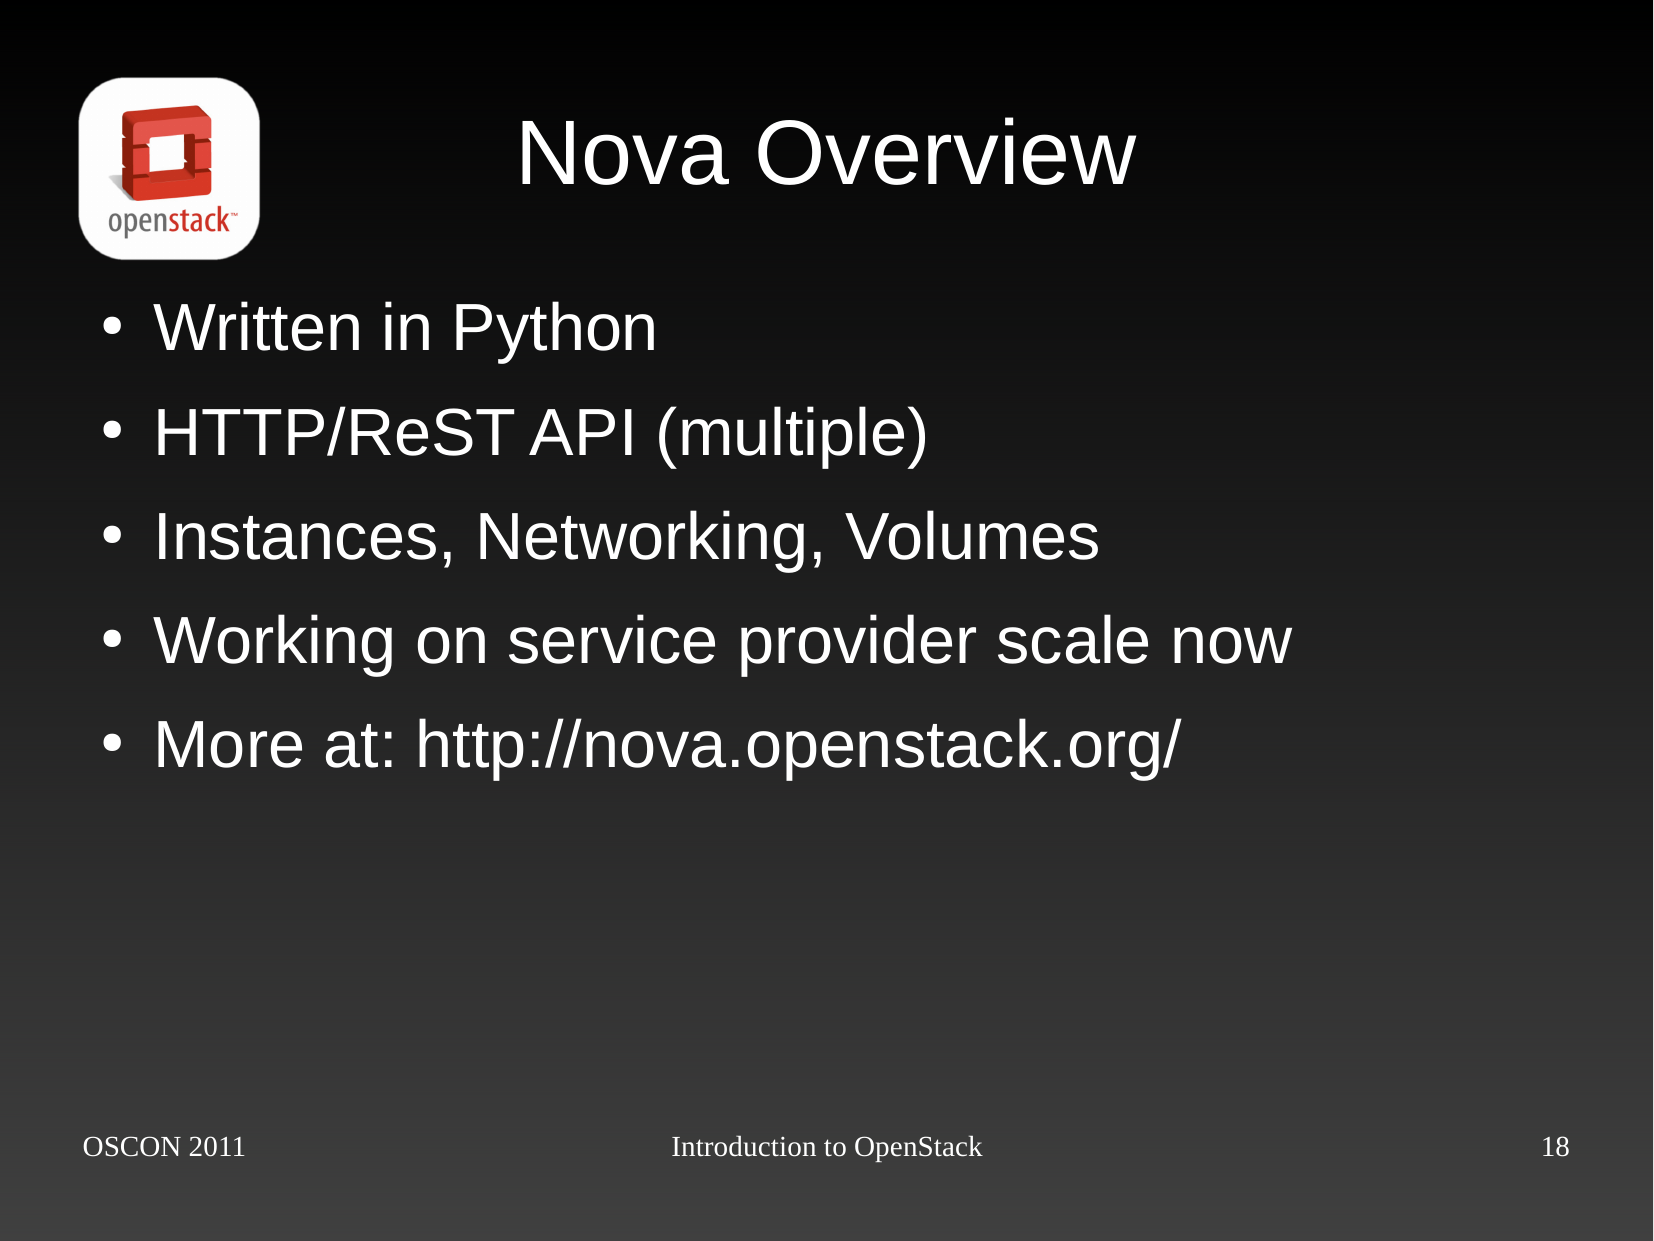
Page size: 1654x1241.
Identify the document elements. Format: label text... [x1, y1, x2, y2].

picture [0, 0, 1654, 1241]
title Nova Overview [82, 49, 1571, 257]
list Written in Python HTTP/ReST API (multiple) Instances, Networking, Volumes Working on service provider scale now More at: http://nova.openstack.org/ [82, 290, 1571, 1109]
